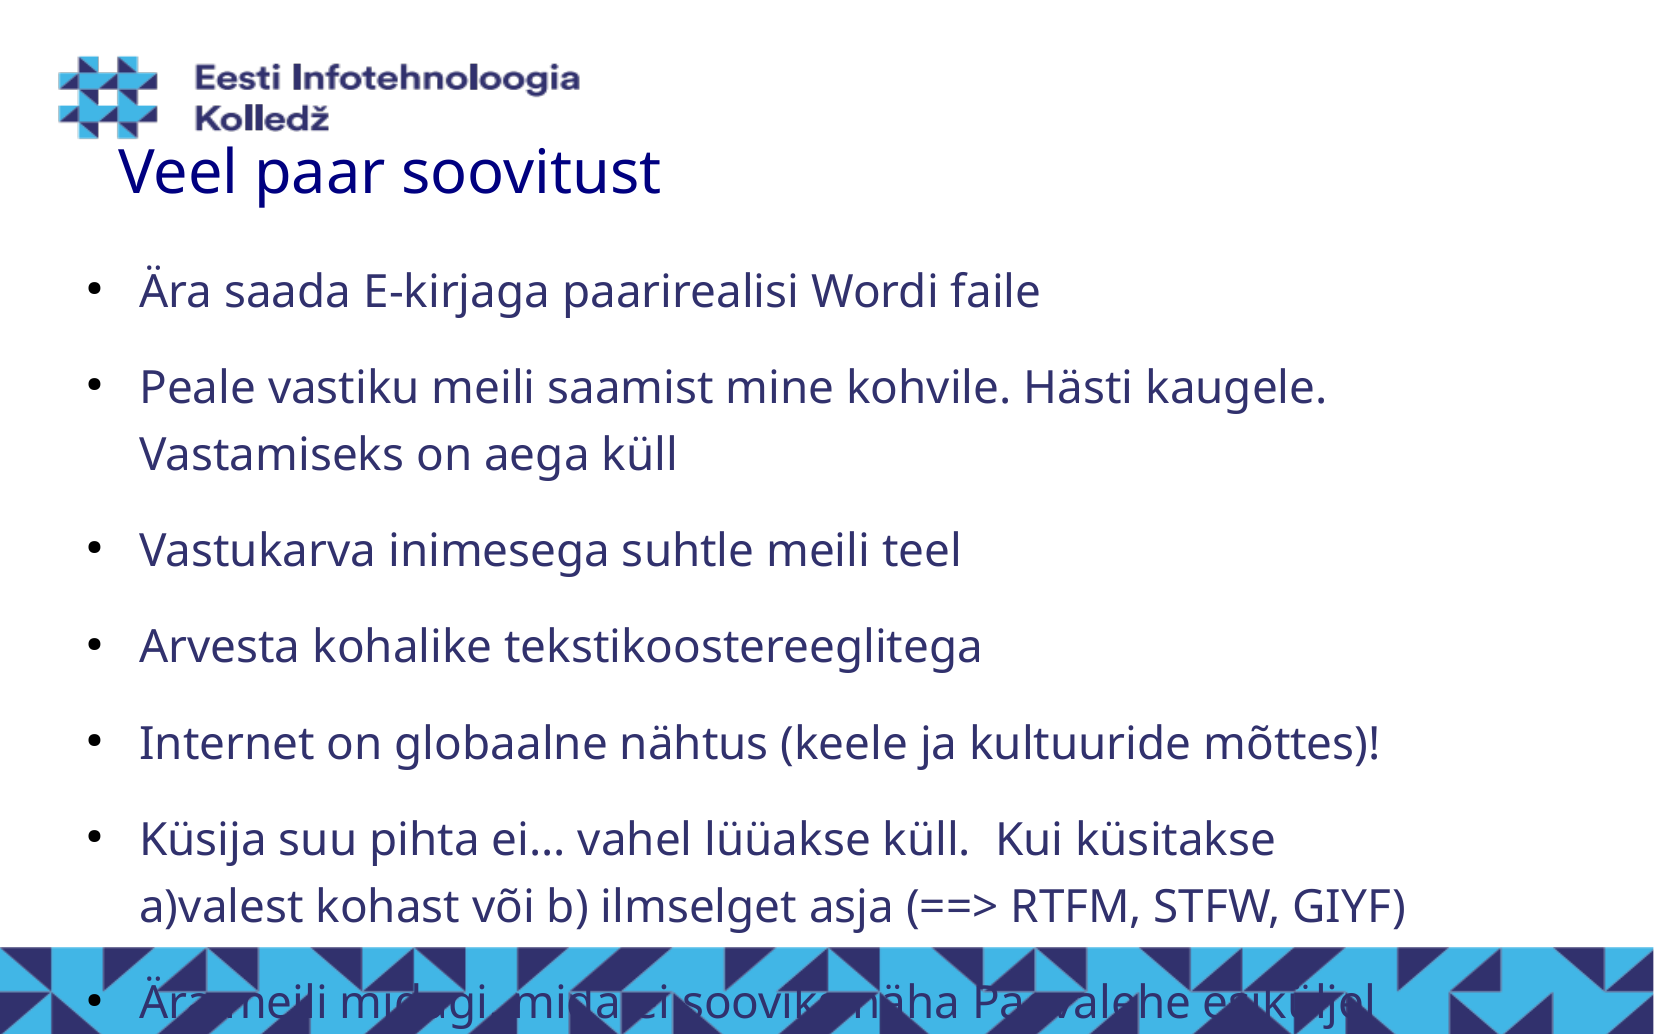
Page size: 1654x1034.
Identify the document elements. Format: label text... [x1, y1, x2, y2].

list Ära saada E-kirjaga paarirealisi Wordi faile Peale vastiku meili saamist mine kohvile. Hästi kaugele. Vastamiseks on aega küll Vastukarva inimesega suhtle meili teel Arvesta kohalike tekstikoostereeglitega Internet on globaalne nähtus (keele ja kultuuride mõttes)! Küsija suu pihta ei... vahel lüüakse küll. Kui küsitakse a)valest kohast või b) ilmselget asja (==> RTFM, STFW, GIYF) Ära meili midagi, mida ei sooviks näha Päevalehe esiküljel [68, 257, 1586, 1034]
title Veel paar soovitust [102, 81, 677, 257]
